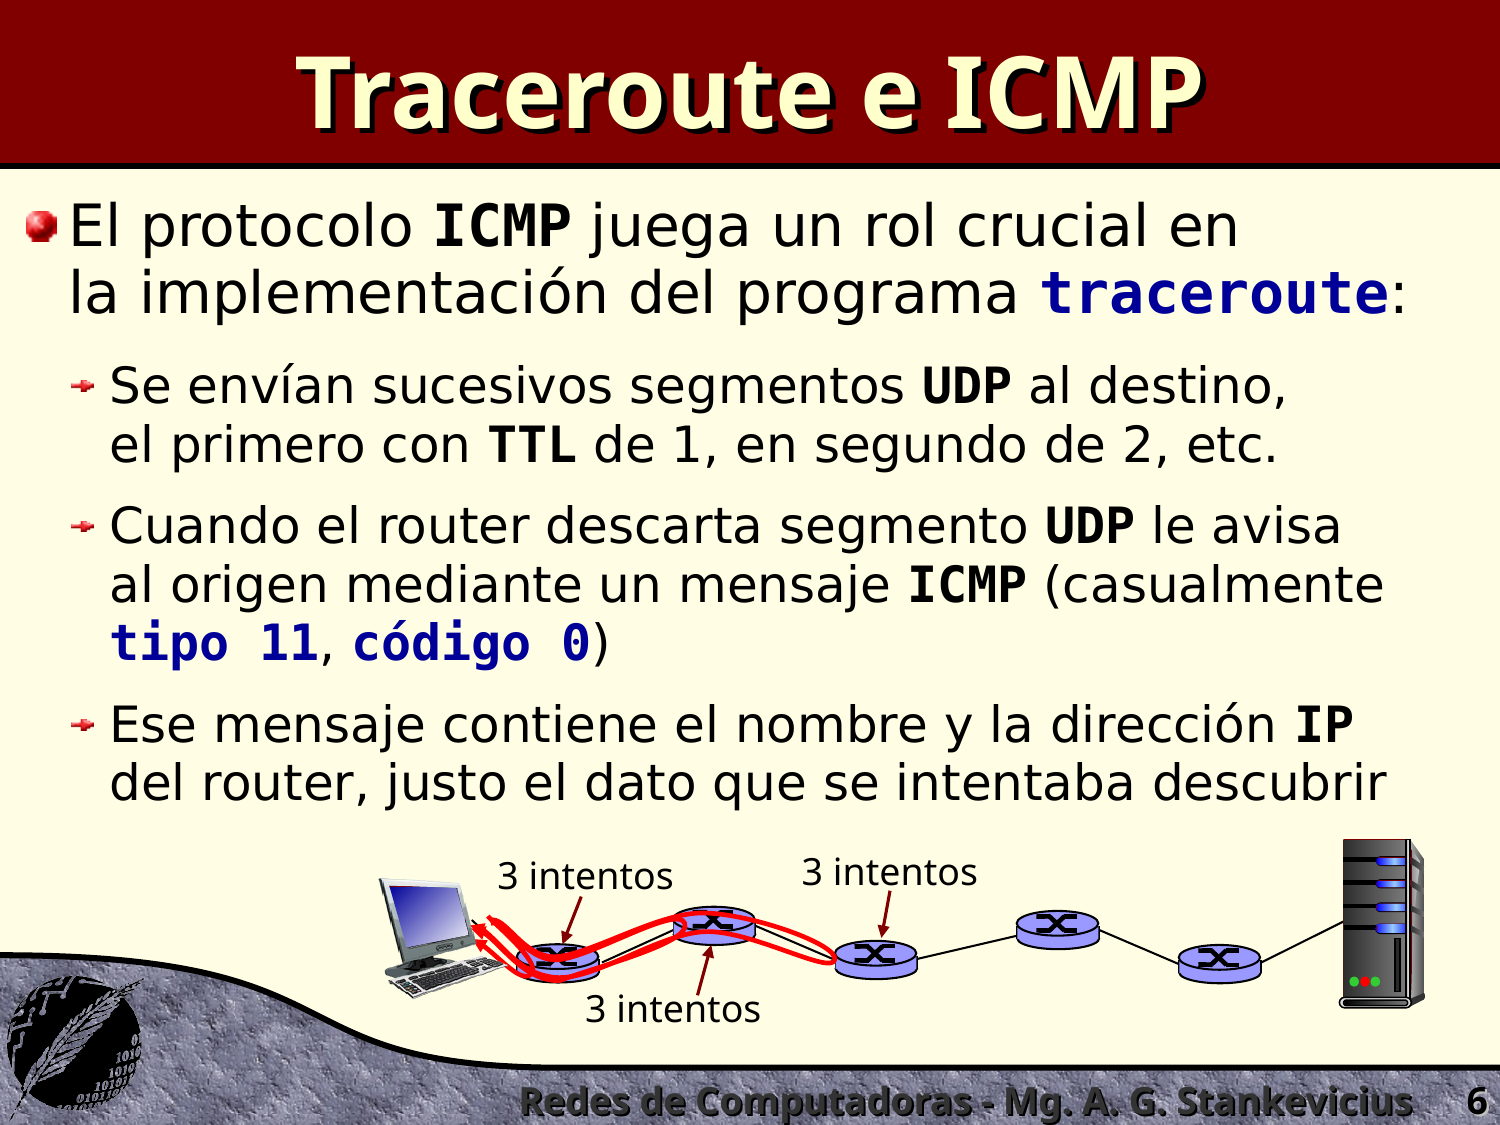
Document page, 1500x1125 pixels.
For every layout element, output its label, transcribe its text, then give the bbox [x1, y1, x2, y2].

title Traceroute e ICMP [15, 5, 1485, 160]
picture [0, 959, 1500, 1125]
text_box [679, 934, 747, 946]
text_box 3 intentos [570, 977, 777, 1039]
text_box [539, 944, 584, 952]
text_box 3 intentos [786, 840, 994, 901]
picture [1047, 1100, 1054, 1110]
text_box [539, 952, 599, 975]
picture [375, 872, 539, 1008]
text_box [1178, 944, 1261, 984]
text_box [1016, 910, 1099, 950]
picture [790, 1100, 795, 1110]
list El protocolo ICMP juega un rol crucial en la implementación del programa traceroute: Se envían sucesivos segmentos UDP al destino, el primero con TTL de 1, en segundo de 2, etc. Cuando el router descarta segmento UDP le avisa al origen mediante un mensaje ICMP (casualmente tipo 11, código 0) Ese mensaje contiene el nombre y la dirección IP del router, justo el dato que se intentaba descubrir [11, 192, 1486, 845]
text_box [678, 906, 755, 918]
text_box [673, 922, 682, 935]
text_box [584, 972, 599, 977]
text_box [1339, 839, 1426, 1008]
text_box [708, 924, 719, 929]
text_box 3 intentos [482, 844, 689, 905]
text_box [718, 917, 755, 937]
text_box [389, 885, 469, 948]
text_box [835, 940, 917, 980]
text_box [685, 916, 709, 931]
